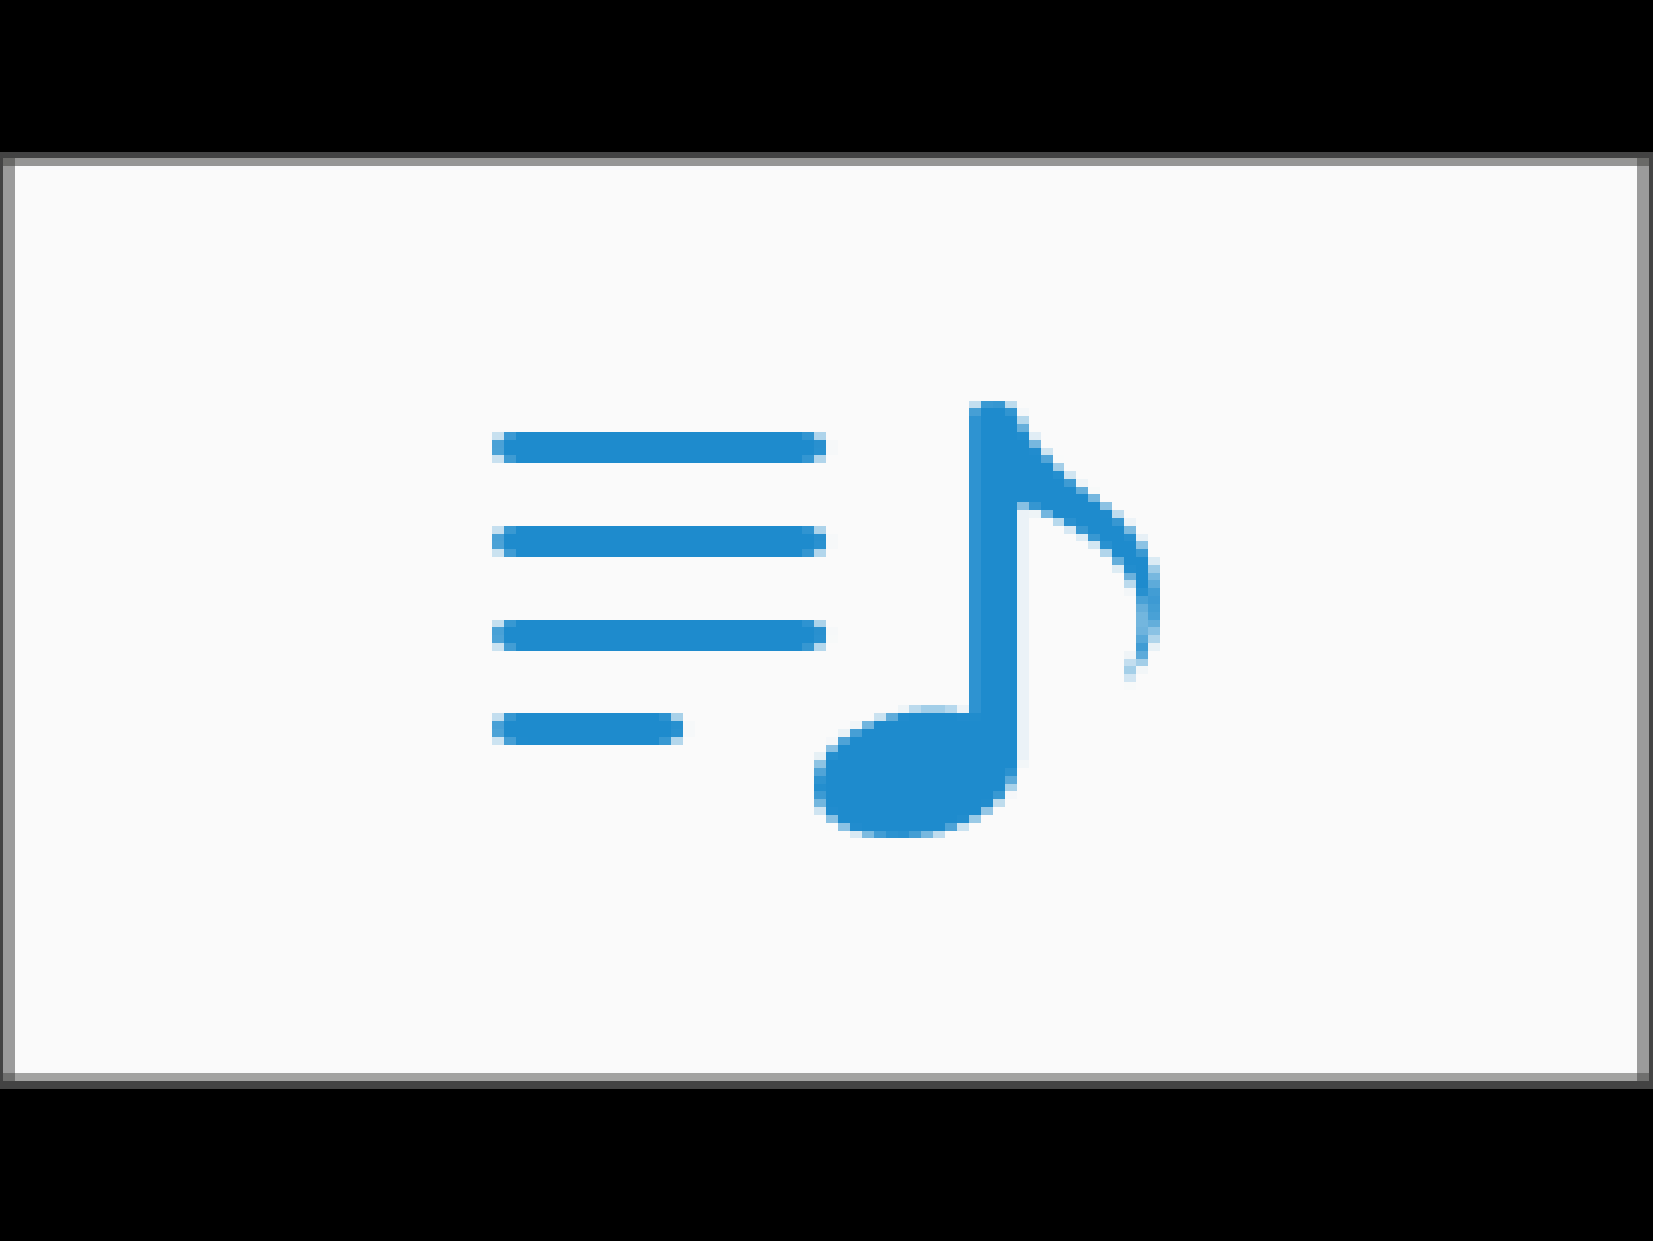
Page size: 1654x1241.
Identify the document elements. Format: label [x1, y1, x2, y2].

text_box [0, 150, 1653, 1090]
